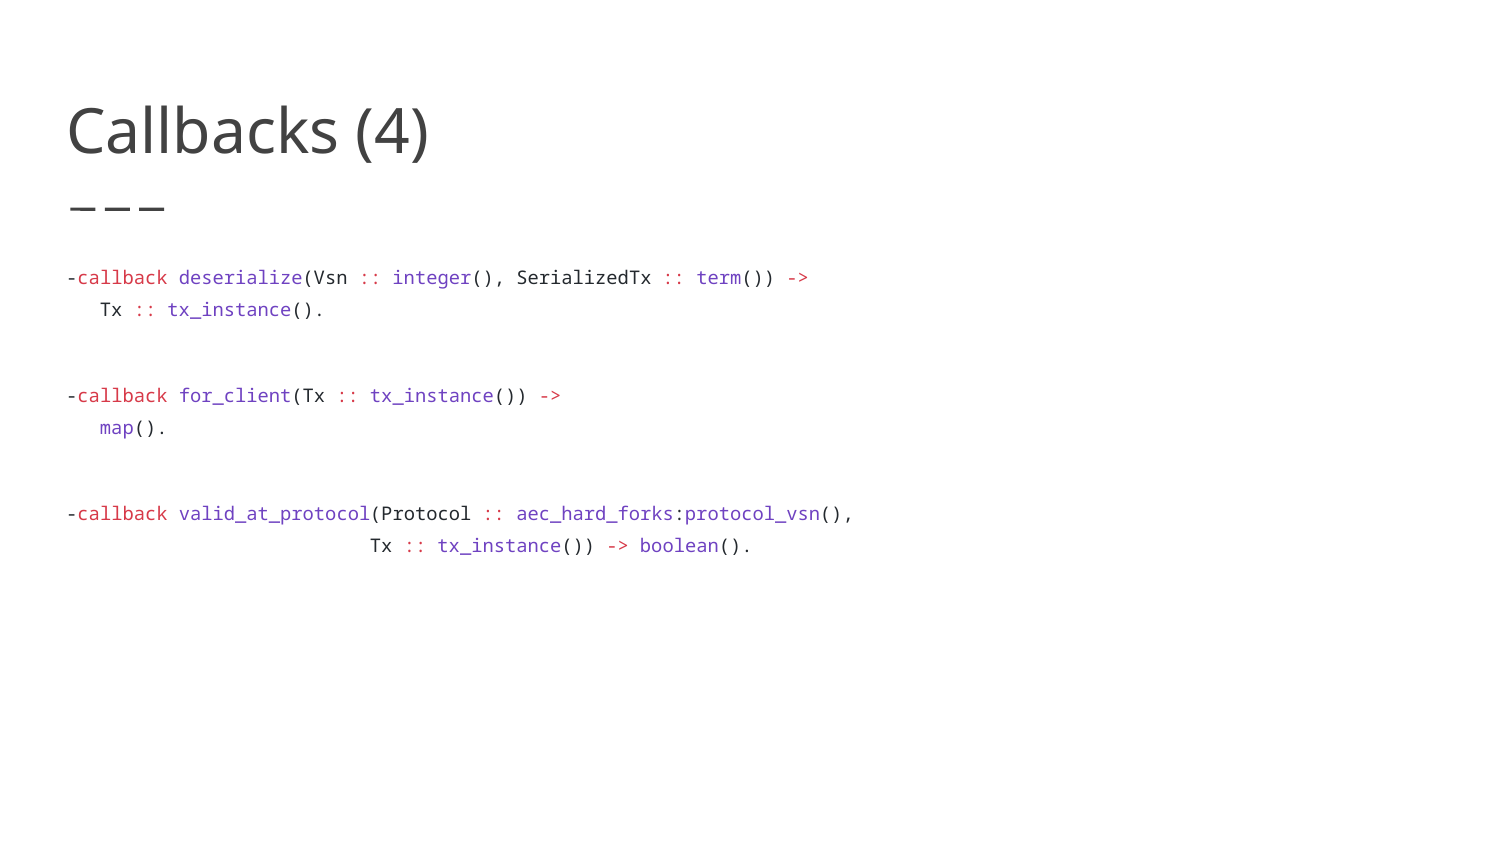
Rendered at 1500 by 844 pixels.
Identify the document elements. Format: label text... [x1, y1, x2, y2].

title Callbacks (4) [51, 61, 1449, 182]
list -callback deserialize(Vsn :: integer(), SerializedTx :: term()) -> Tx :: tx_instance(). -callback for_client(Tx :: tx_instance()) -> map(). -callback valid_at_protocol(Protocol :: aec_hard_forks:protocol_vsn(), Tx :: tx_instance()) -> boolean(). [51, 240, 1449, 750]
